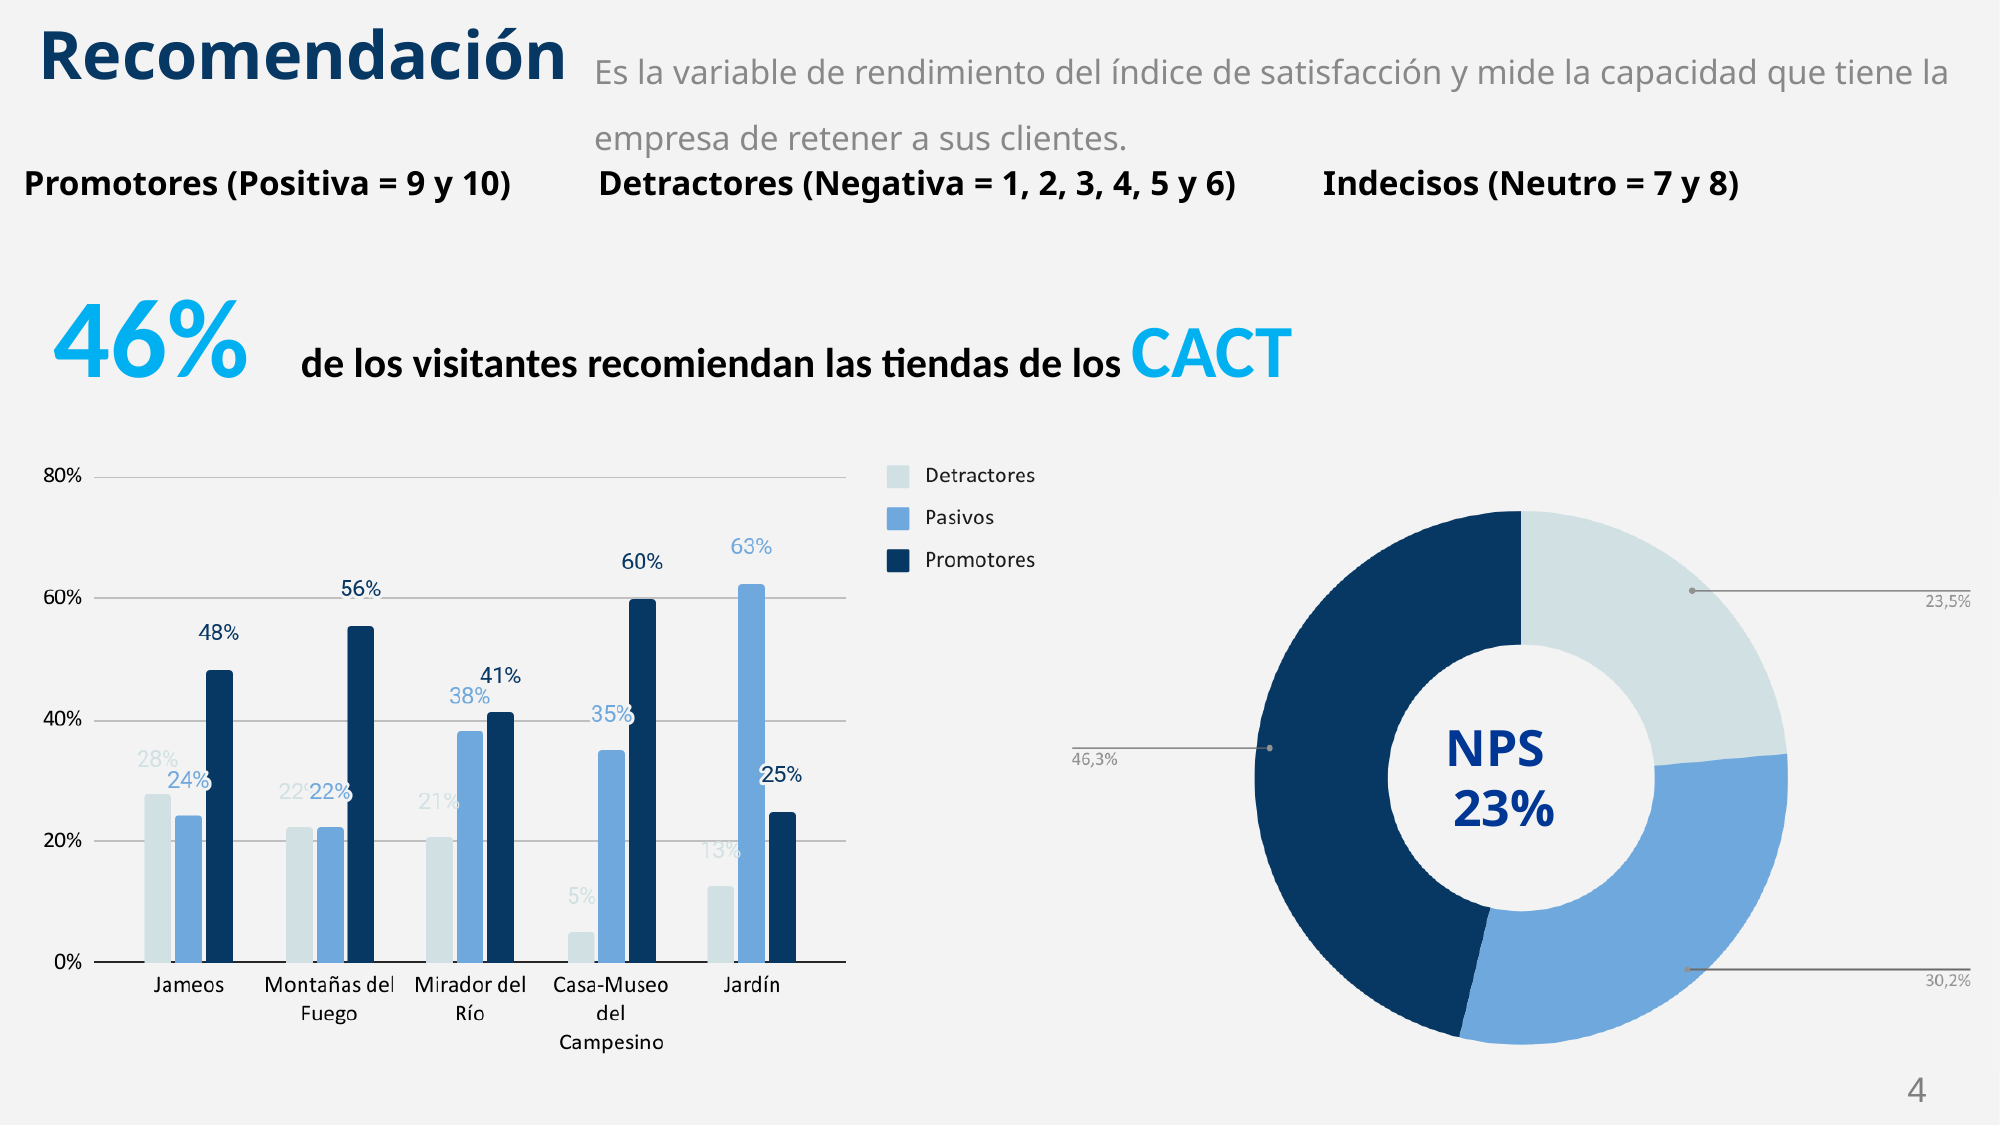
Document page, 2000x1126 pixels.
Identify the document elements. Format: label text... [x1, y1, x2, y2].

text_box NPS 23% [1445, 716, 1563, 837]
text_box Promotores (Positiva = 9 y 10) Detractores (Negativa = 1, 2, 3, 4, 5 y 6) Indecisos (Neutro = 7 y 8) [23, 128, 531, 235]
text_box 46% de los visitantes recomiendan las tiendas de los CACT [38, 257, 1375, 410]
picture [10, 432, 2000, 1087]
slide_number <number> [1478, 1058, 1945, 1119]
text_box Recomendación [38, 0, 531, 106]
text_box Es la variable de rendimiento del índice de satisfacción y mide la capacidad que tiene la empresa de retener a sus clientes. [531, 0, 2000, 277]
